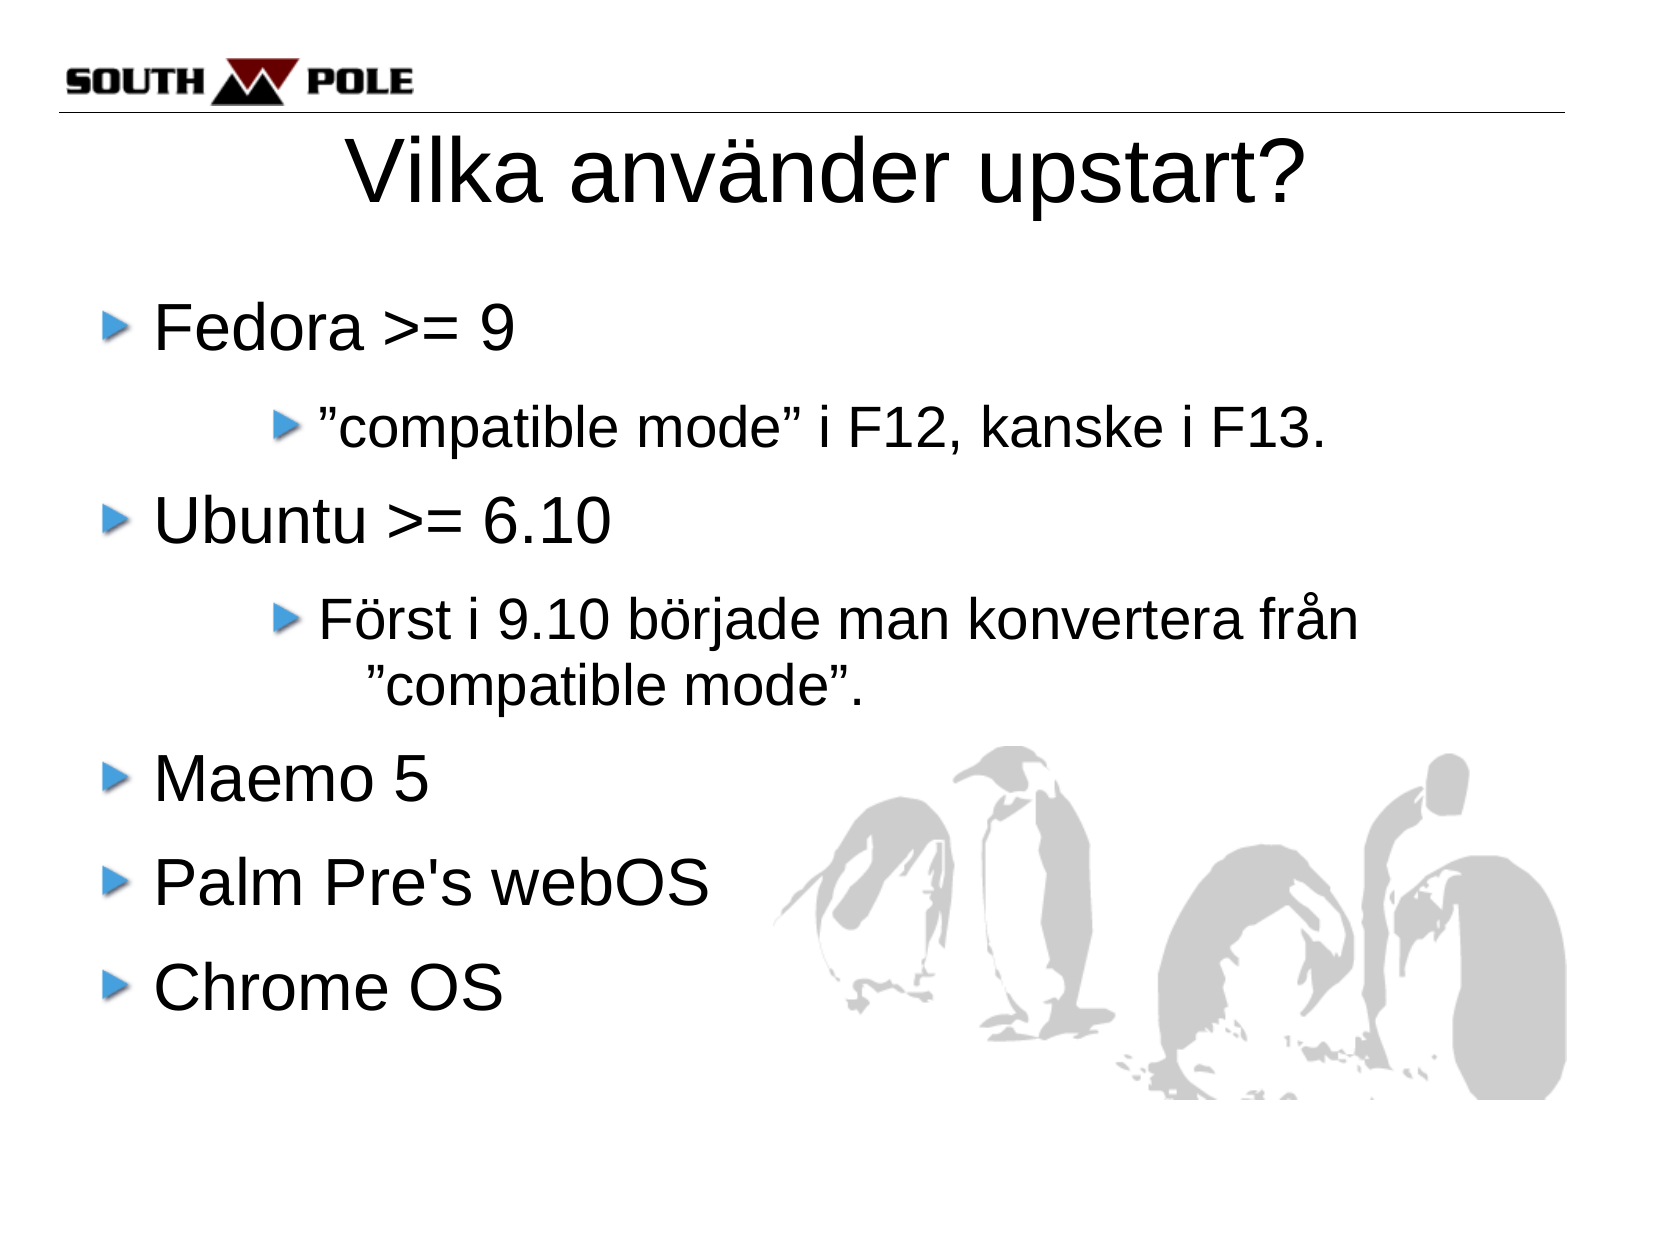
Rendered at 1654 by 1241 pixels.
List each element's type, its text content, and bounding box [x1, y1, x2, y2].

picture [66, 58, 414, 106]
title Vilka använder upstart? [82, 67, 1571, 275]
list Fedora >= 9 ”compatible mode” i F12, kanske i F13. Ubuntu >= 6.10 Först i 9.10 började man konvertera från ”compatible mode”. Maemo 5 Palm Pre's webOS Chrome OS [82, 290, 1571, 1109]
